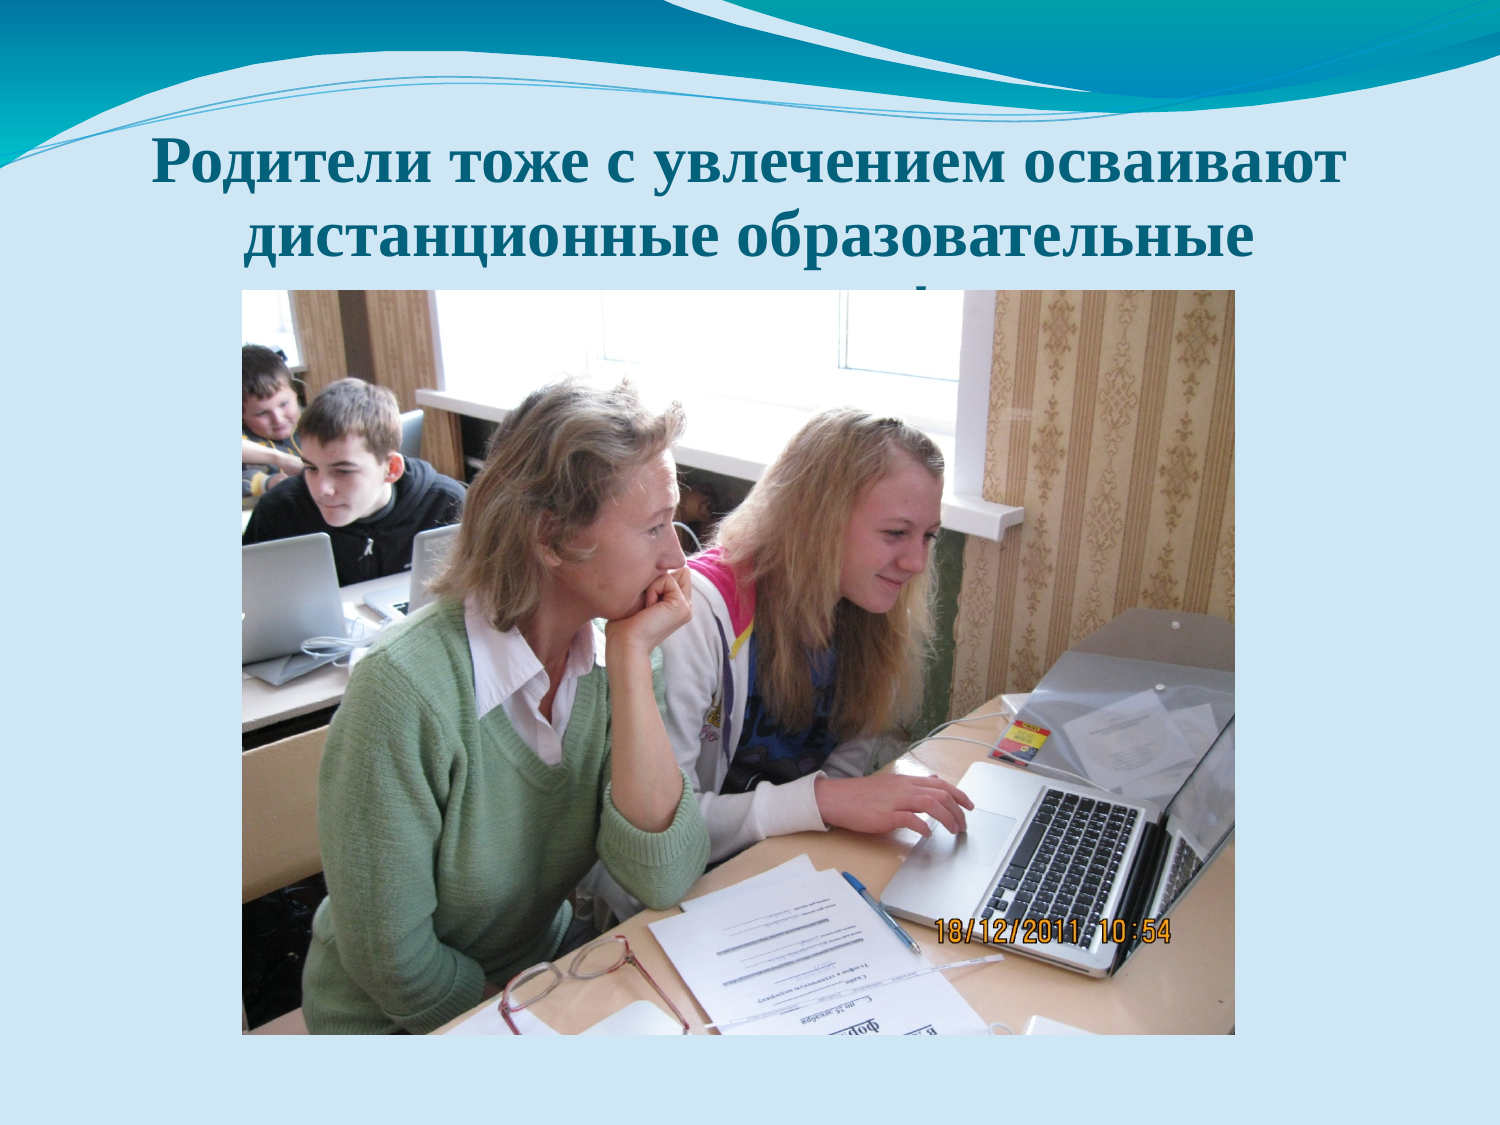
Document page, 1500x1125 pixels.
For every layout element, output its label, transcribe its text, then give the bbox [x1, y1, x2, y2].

picture [242, 290, 1235, 1035]
title Родители тоже с увлечением осваивают дистанционные образовательные технологии! [75, 115, 1425, 303]
